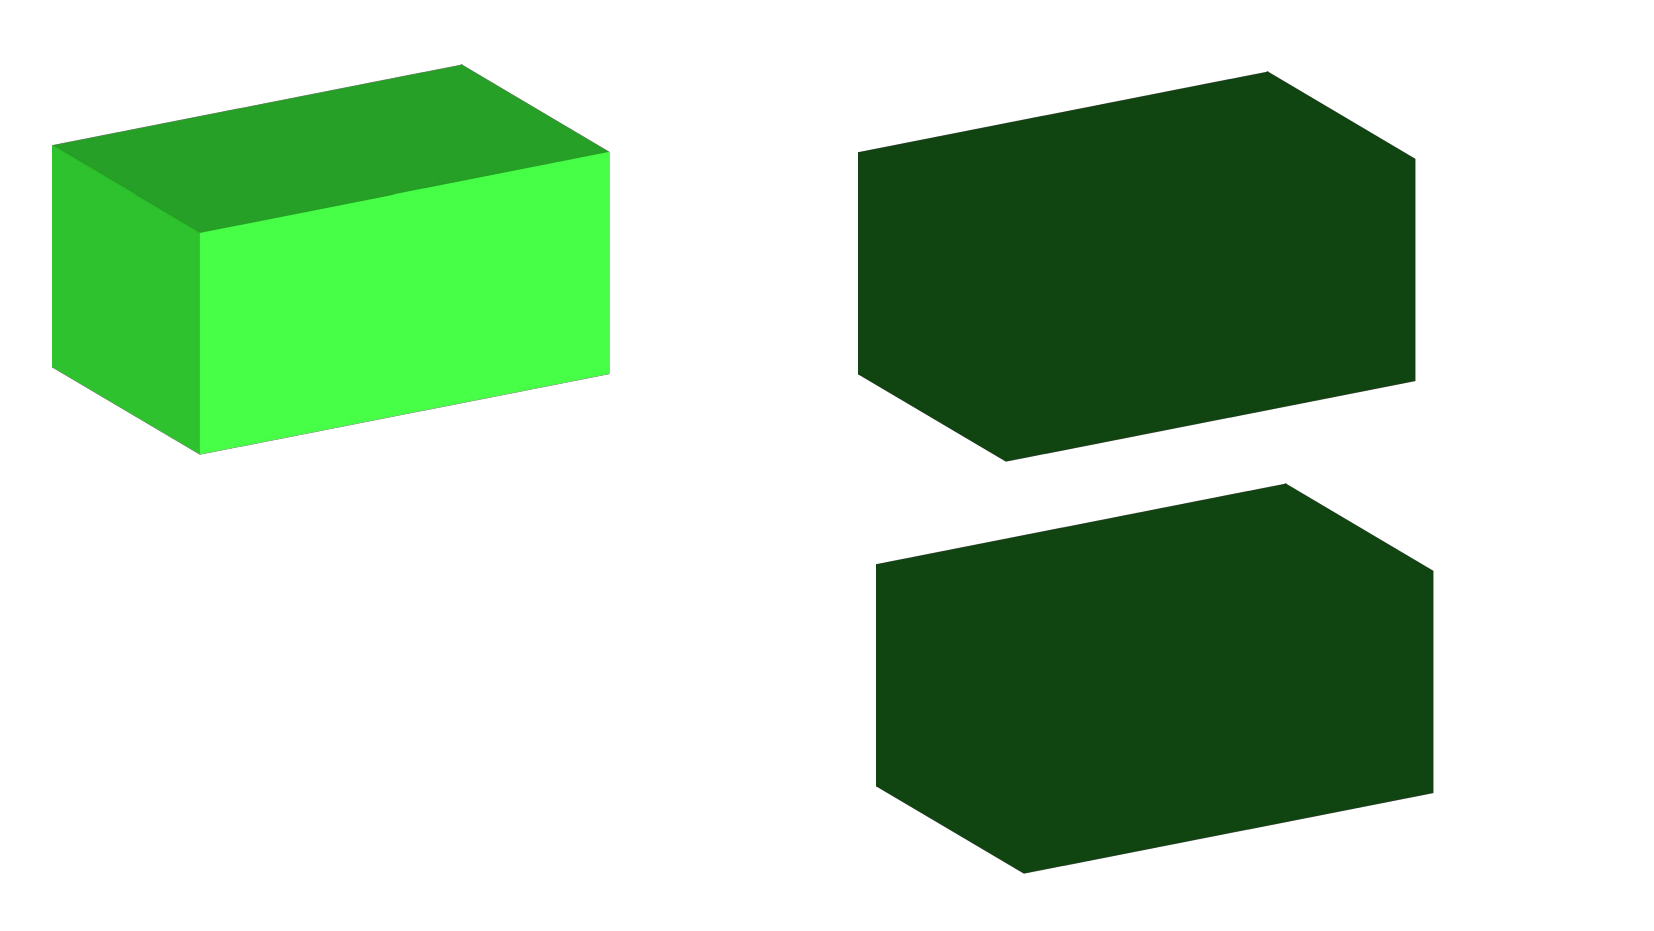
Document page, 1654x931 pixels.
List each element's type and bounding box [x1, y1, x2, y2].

text_box [52, 66, 608, 453]
text_box [876, 485, 1433, 873]
text_box [858, 73, 1415, 461]
